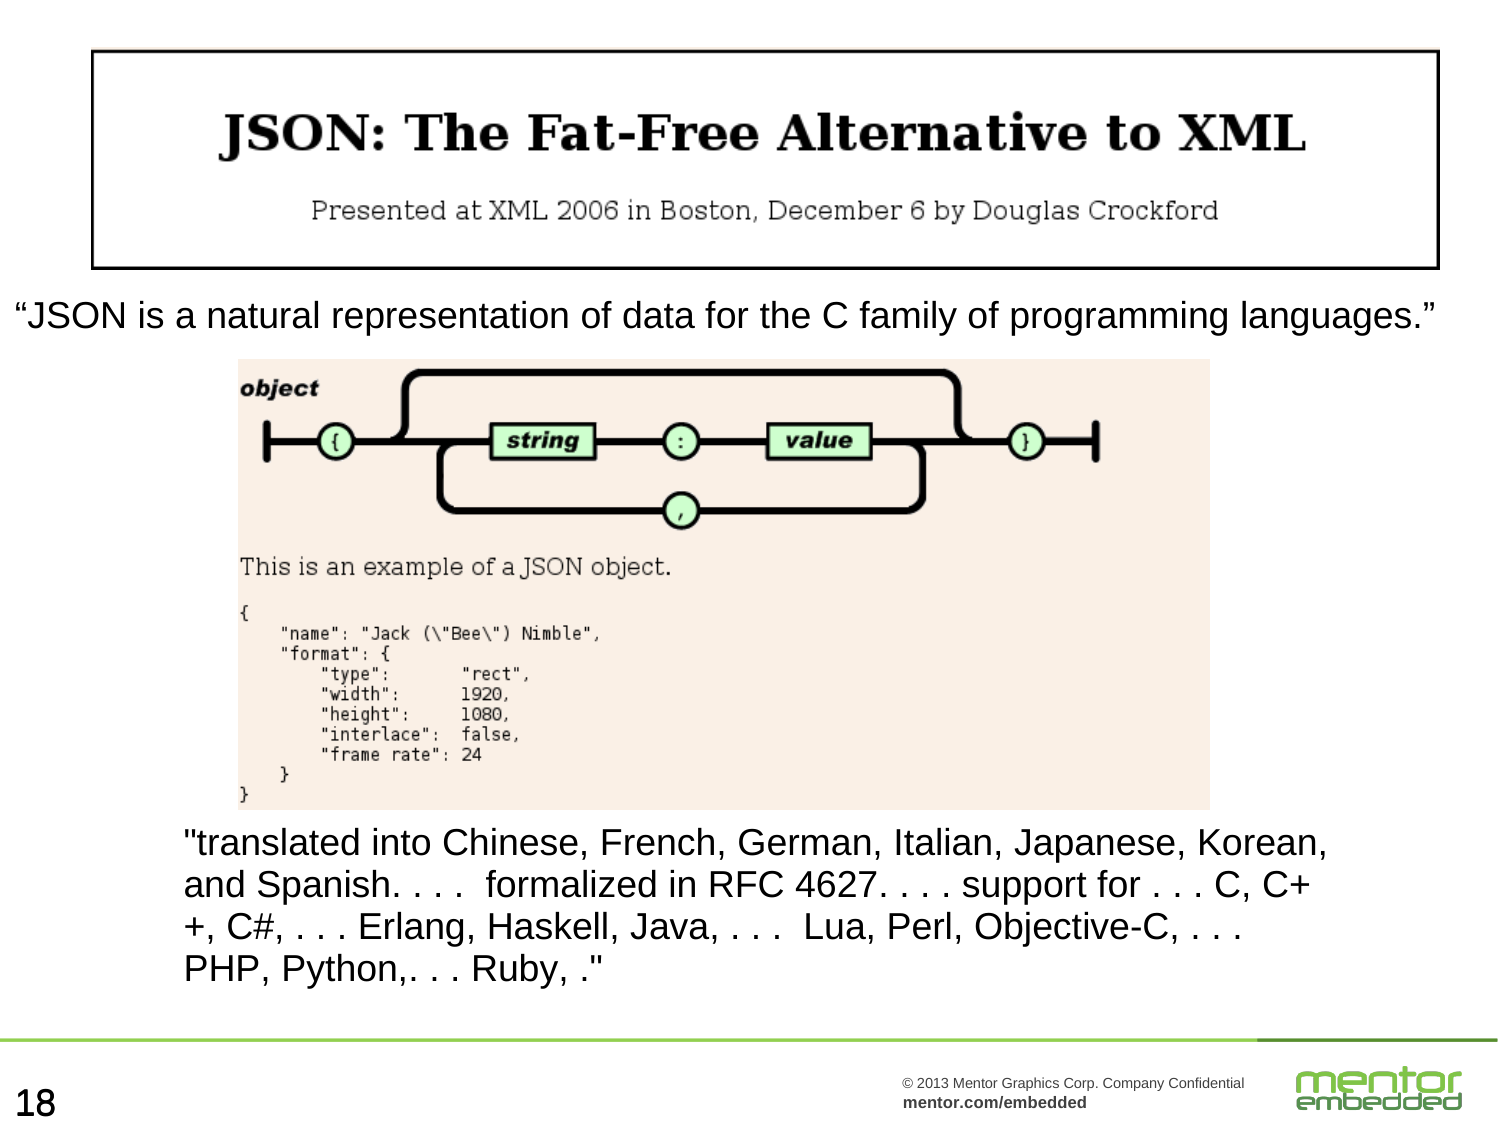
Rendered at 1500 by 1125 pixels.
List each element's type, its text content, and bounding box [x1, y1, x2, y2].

text_box “JSON is a natural representation of data for the C family of programming languages.” [0, 284, 1451, 405]
text_box "translated into Chinese, French, German, Italian, Japanese, Korean, and Spanish. . . . formalized in RFC 4627. . . . support for . . . C, C++, C#, . . . Erlang, Haskell, Java, . . . Lua, Perl, Objective-C, . . . PHP, Python,. . . Ruby, ." [168, 812, 1344, 1038]
picture [91, 47, 1440, 270]
picture [1292, 1062, 1464, 1114]
picture [238, 405, 1210, 810]
